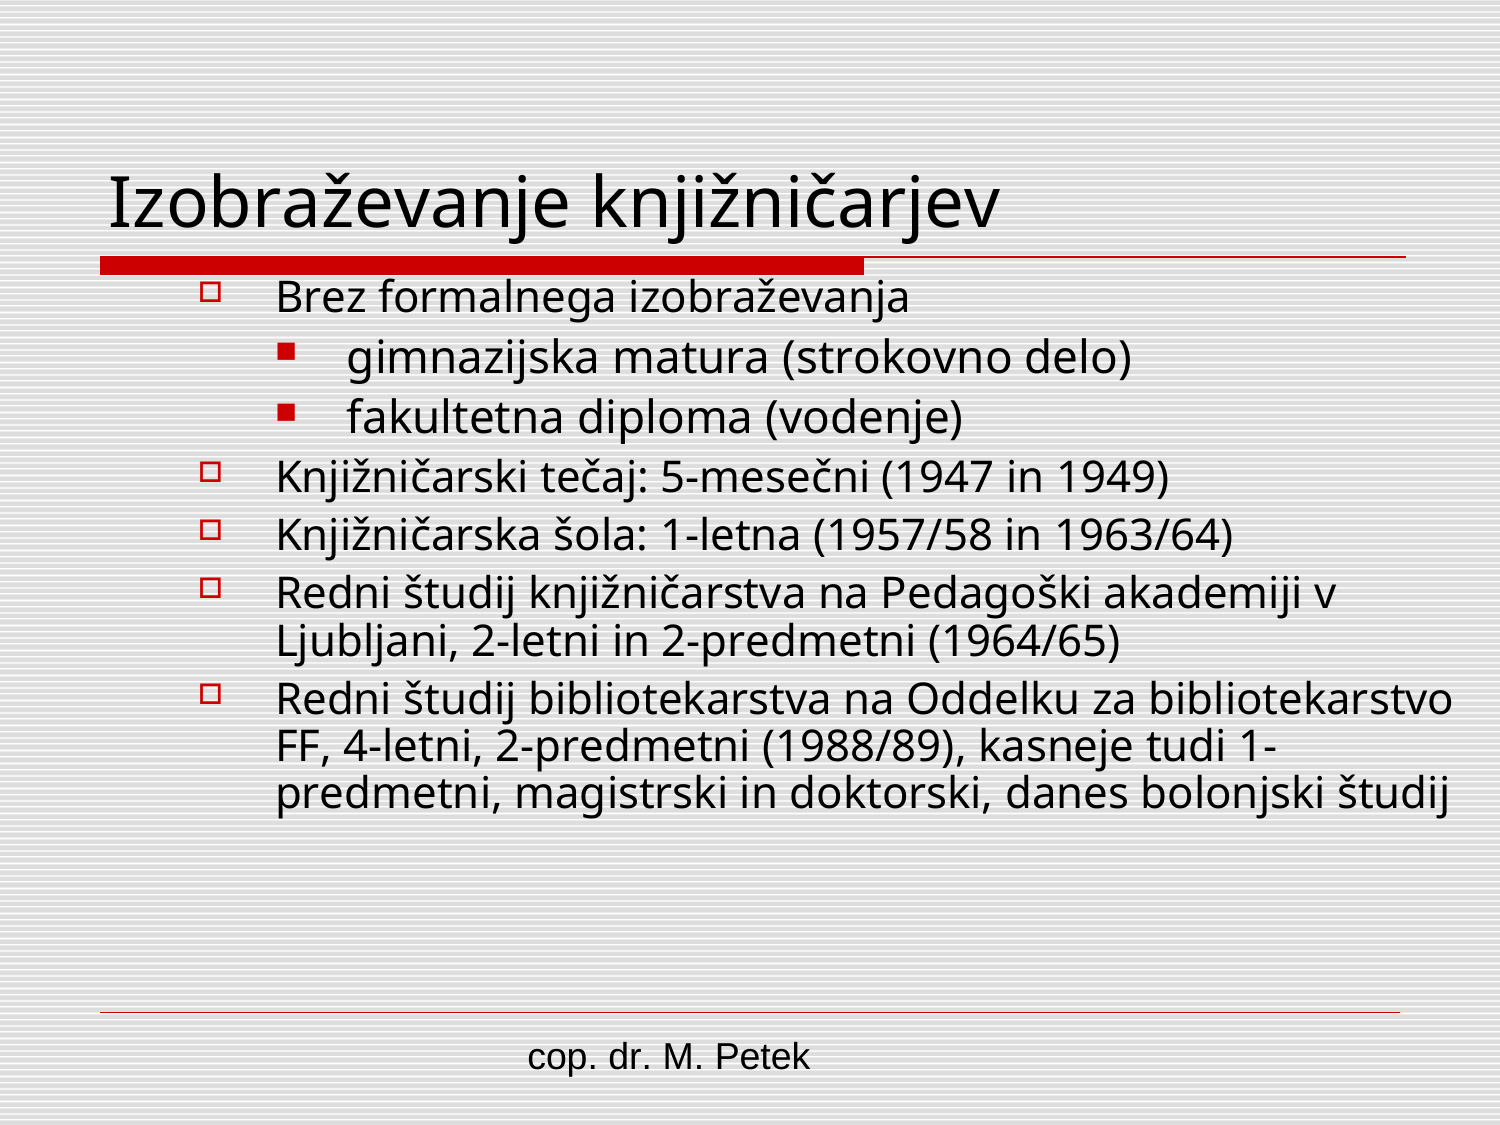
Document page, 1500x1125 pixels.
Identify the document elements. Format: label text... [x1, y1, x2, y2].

list Brez formalnega izobraževanja gimnazijska matura (strokovno delo) fakultetna diploma (vodenje) Knjižničarski tečaj: 5-mesečni (1947 in 1949) Knjižničarska šola: 1-letna (1957/58 in 1963/64) Redni študij knjižničarstva na Pedagoški akademiji v Ljubljani, 2-letni in 2-predmetni (1964/65) Redni študij bibliotekarstva na Oddelku za bibliotekarstvo FF, 4-letni, 2-predmetni (1988/89), kasneje tudi 1-predmetni, magistrski in doktorski, danes bolonjski študij [183, 267, 1488, 1059]
picture [0, 0, 1500, 1125]
title Izobraževanje knjižničarjev [94, 49, 1407, 250]
